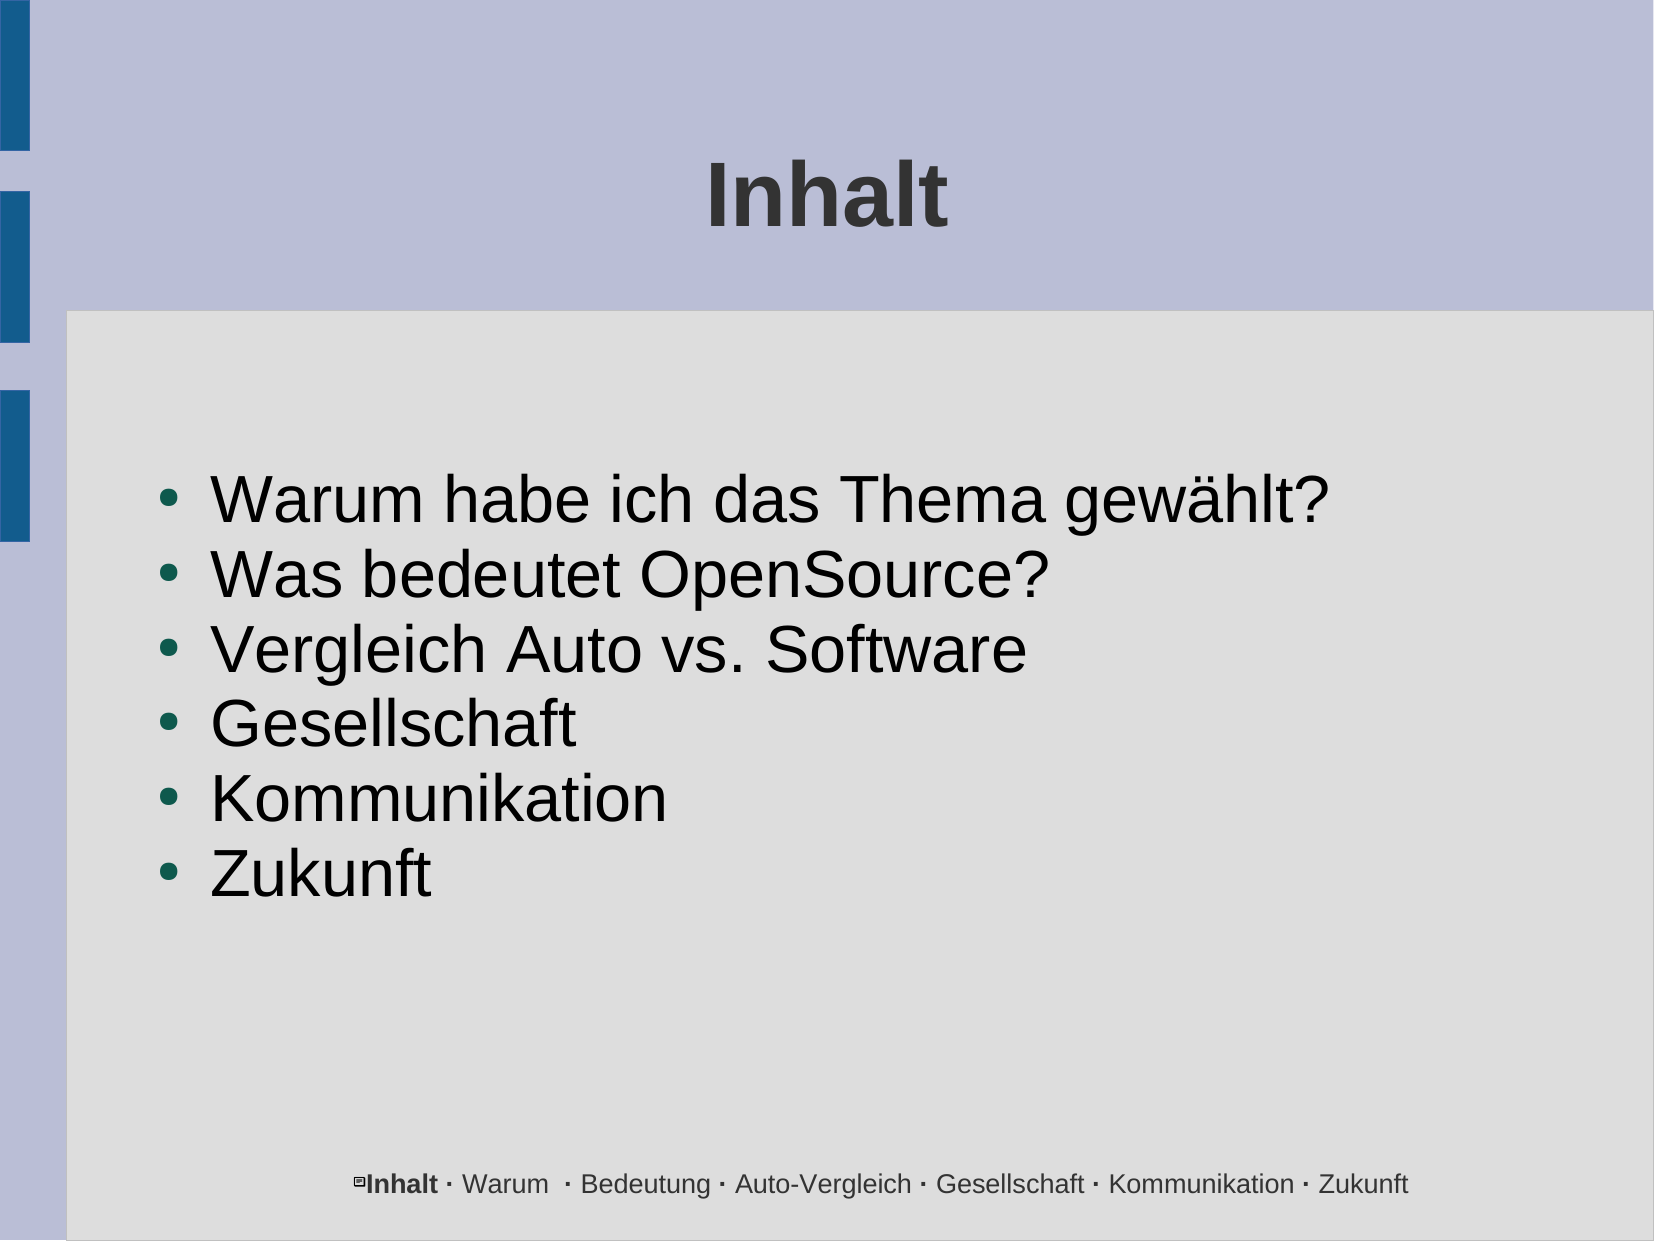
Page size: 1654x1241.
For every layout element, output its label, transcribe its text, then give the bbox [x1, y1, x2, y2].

list Warum habe ich das Thema gewählt? Was bedeutet OpenSource? Vergleich Auto vs. Software Gesellschaft Kommunikation Zukunft [121, 462, 1534, 1127]
title Inhalt · Warum · Bedeutung · Auto-Vergleich · Gesellschaft · Kommunikation · Zukunft [115, 1158, 1528, 1209]
title Inhalt [121, 91, 1534, 299]
